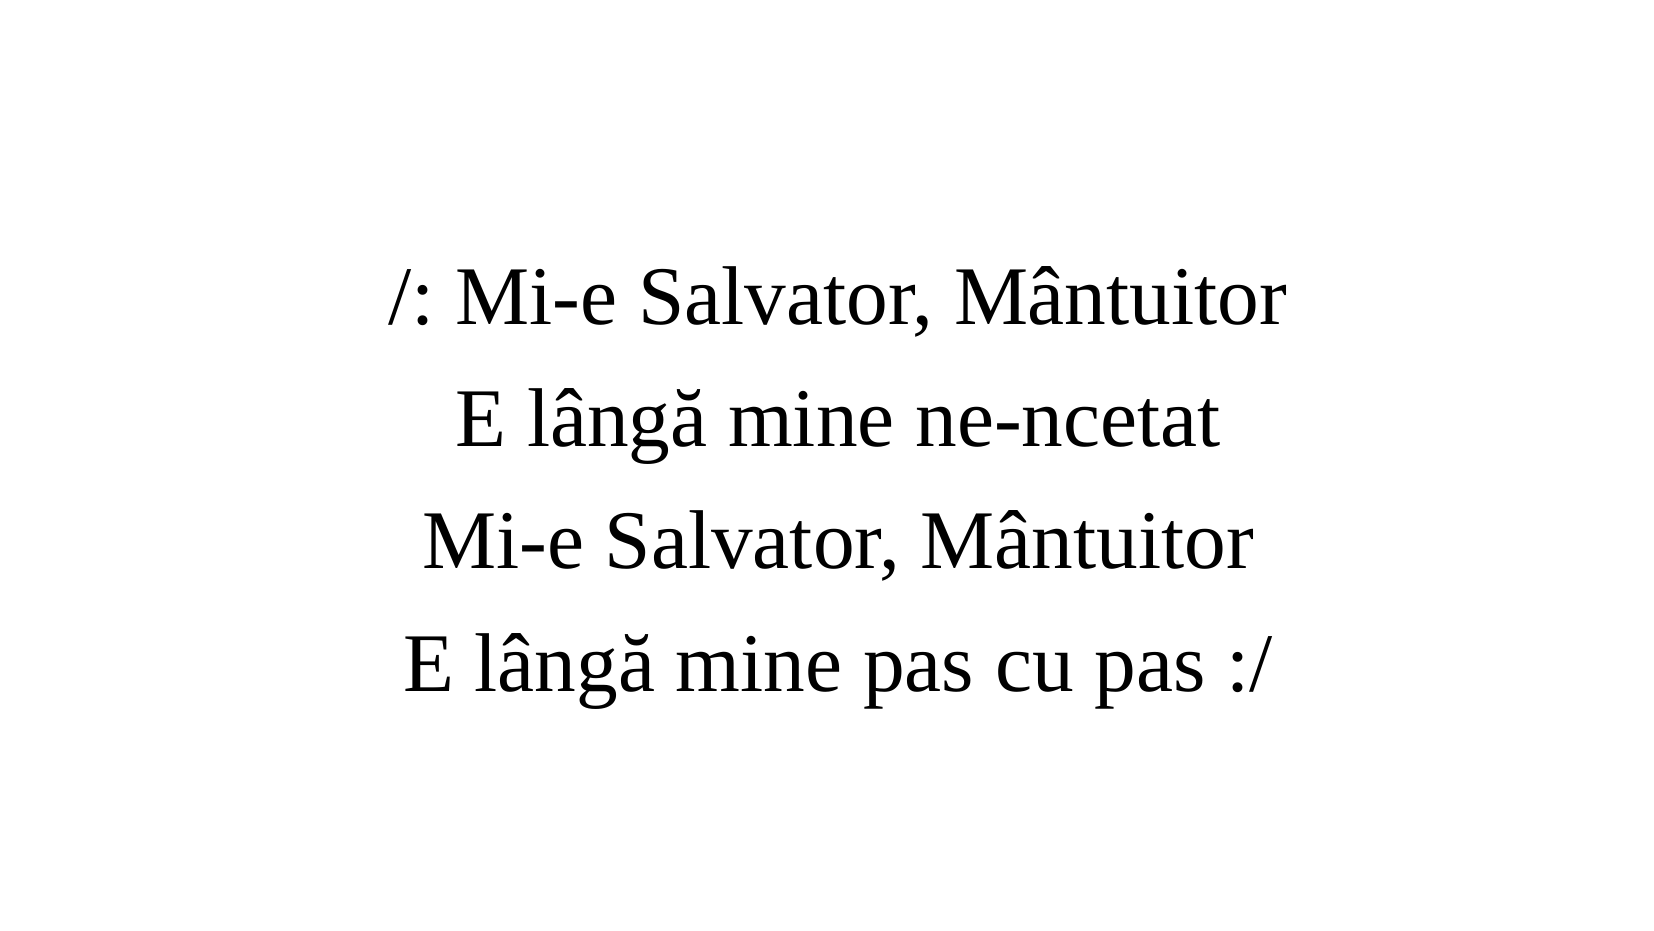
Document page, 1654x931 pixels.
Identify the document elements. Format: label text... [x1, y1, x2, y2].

subtitle /: Mi-e Salvator, Mântuitor E lângă mine ne-ncetat Mi-e Salvator, Mântuitor E lângă mine pas cu pas :/ [177, 237, 1501, 712]
